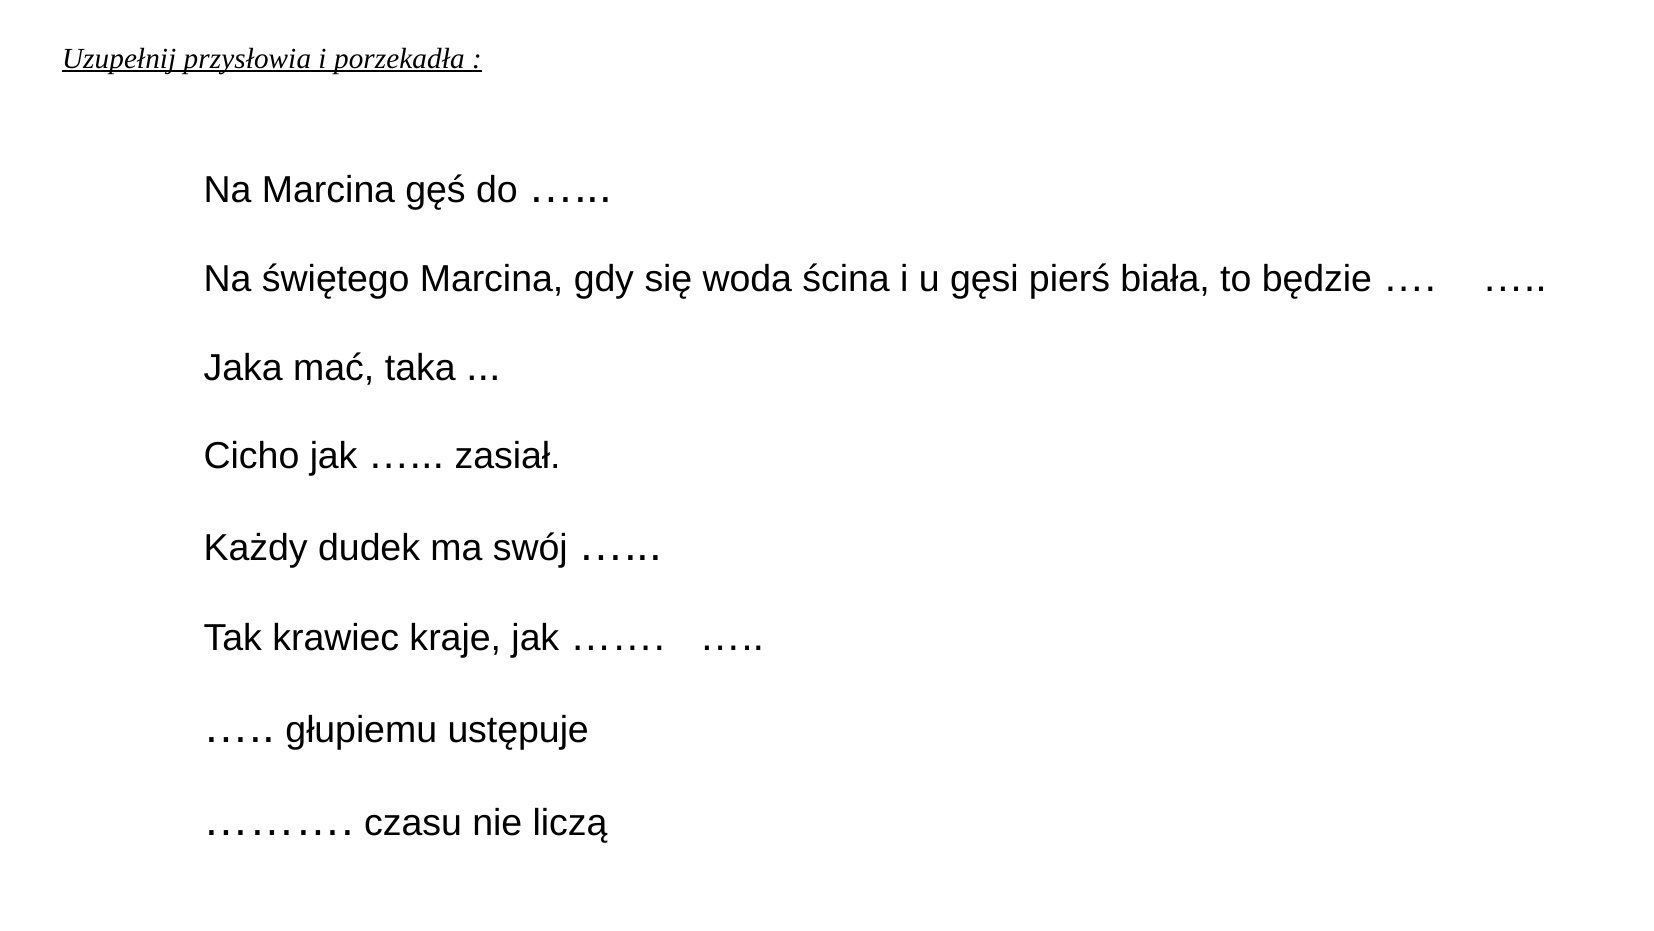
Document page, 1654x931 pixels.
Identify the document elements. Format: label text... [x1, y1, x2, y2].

text_box Na Marcina gęś do …... Na świętego Marcina, gdy się woda ścina i u gęsi pierś biała, to będzie …. ….. Jaka mać, taka ... Cicho jak …... zasiał. Każdy dudek ma swój …... Tak krawiec kraje, jak ……. ….. ….. głupiemu ustępuje ………. czasu nie liczą [188, 153, 1562, 855]
text_box Uzupełnij przysłowia i porzekadła : [47, 35, 498, 84]
